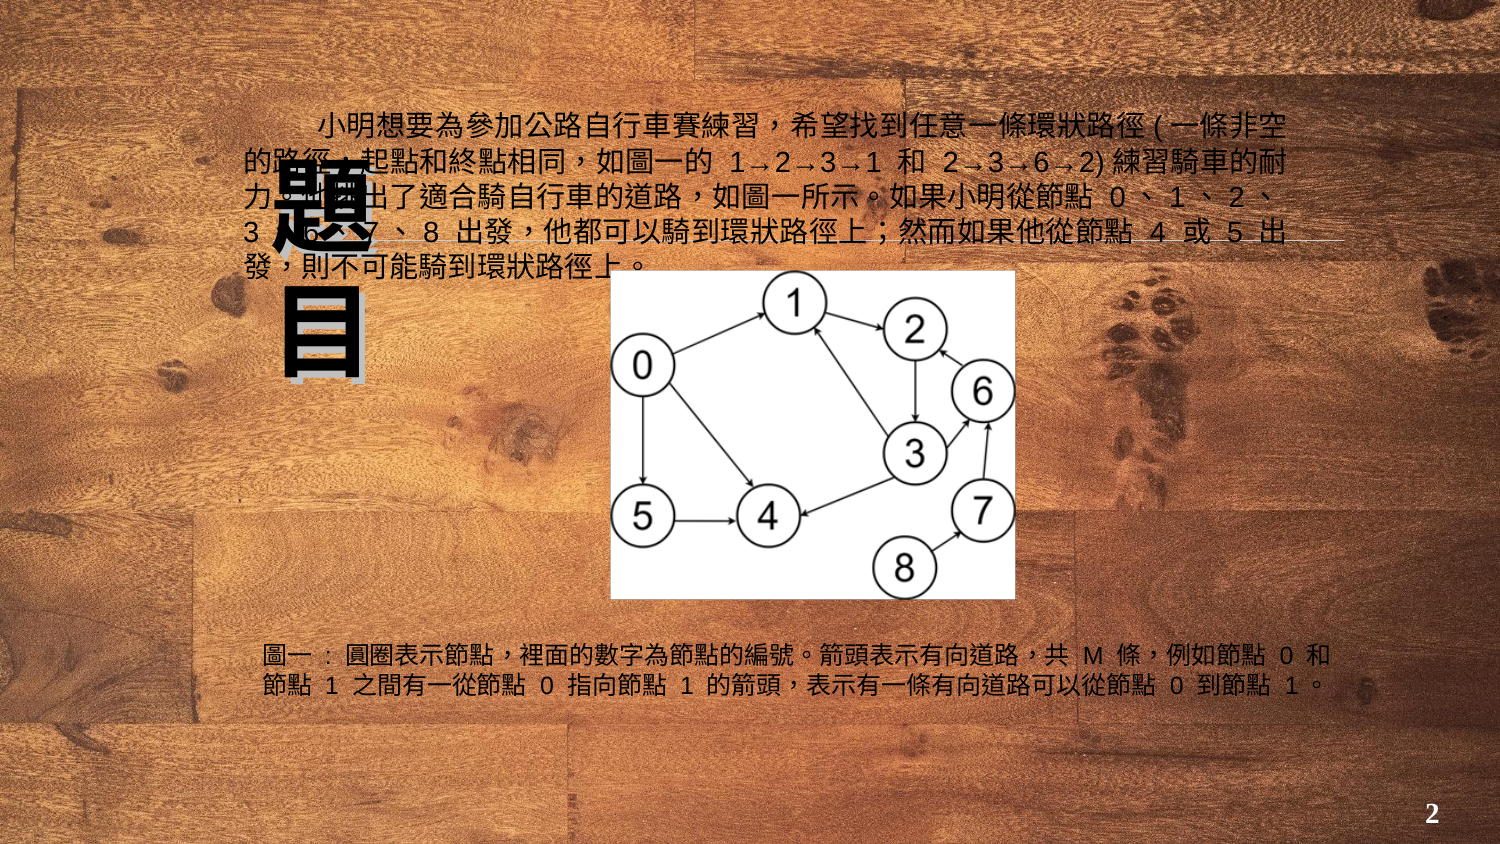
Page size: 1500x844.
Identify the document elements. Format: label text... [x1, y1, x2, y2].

slide_number 2 [1410, 779, 1500, 844]
title 題 目 [28, 306, 210, 552]
text_box 圖一 : 圓圈表示節點，裡面的數字為節點的編號。箭頭表示有向道路，共 M 條，例如節點 0 和節點 1 之間有一從節點 0 指向節點 1 的箭頭，表示有一條有向道路可以從節點 0 到節點 1。 [247, 632, 1362, 708]
picture [608, 268, 1018, 602]
text_box 小明想要為參加公路自行車賽練習，希望找到任意一條環狀路徑(一條非空的路徑，起點和終點相同，如圖一的 1→2→3→1 和 2→3→6→2)練習騎車的耐力。他挑出了適合騎自行車的道路，如圖一所示。如果小明從節點 0、1、2、3、6、7、8 出發，他都可以騎到環狀路徑上；然而如果他從節點 4 或 5 出發，則不可能騎到環狀路徑上。 [228, 91, 1303, 336]
